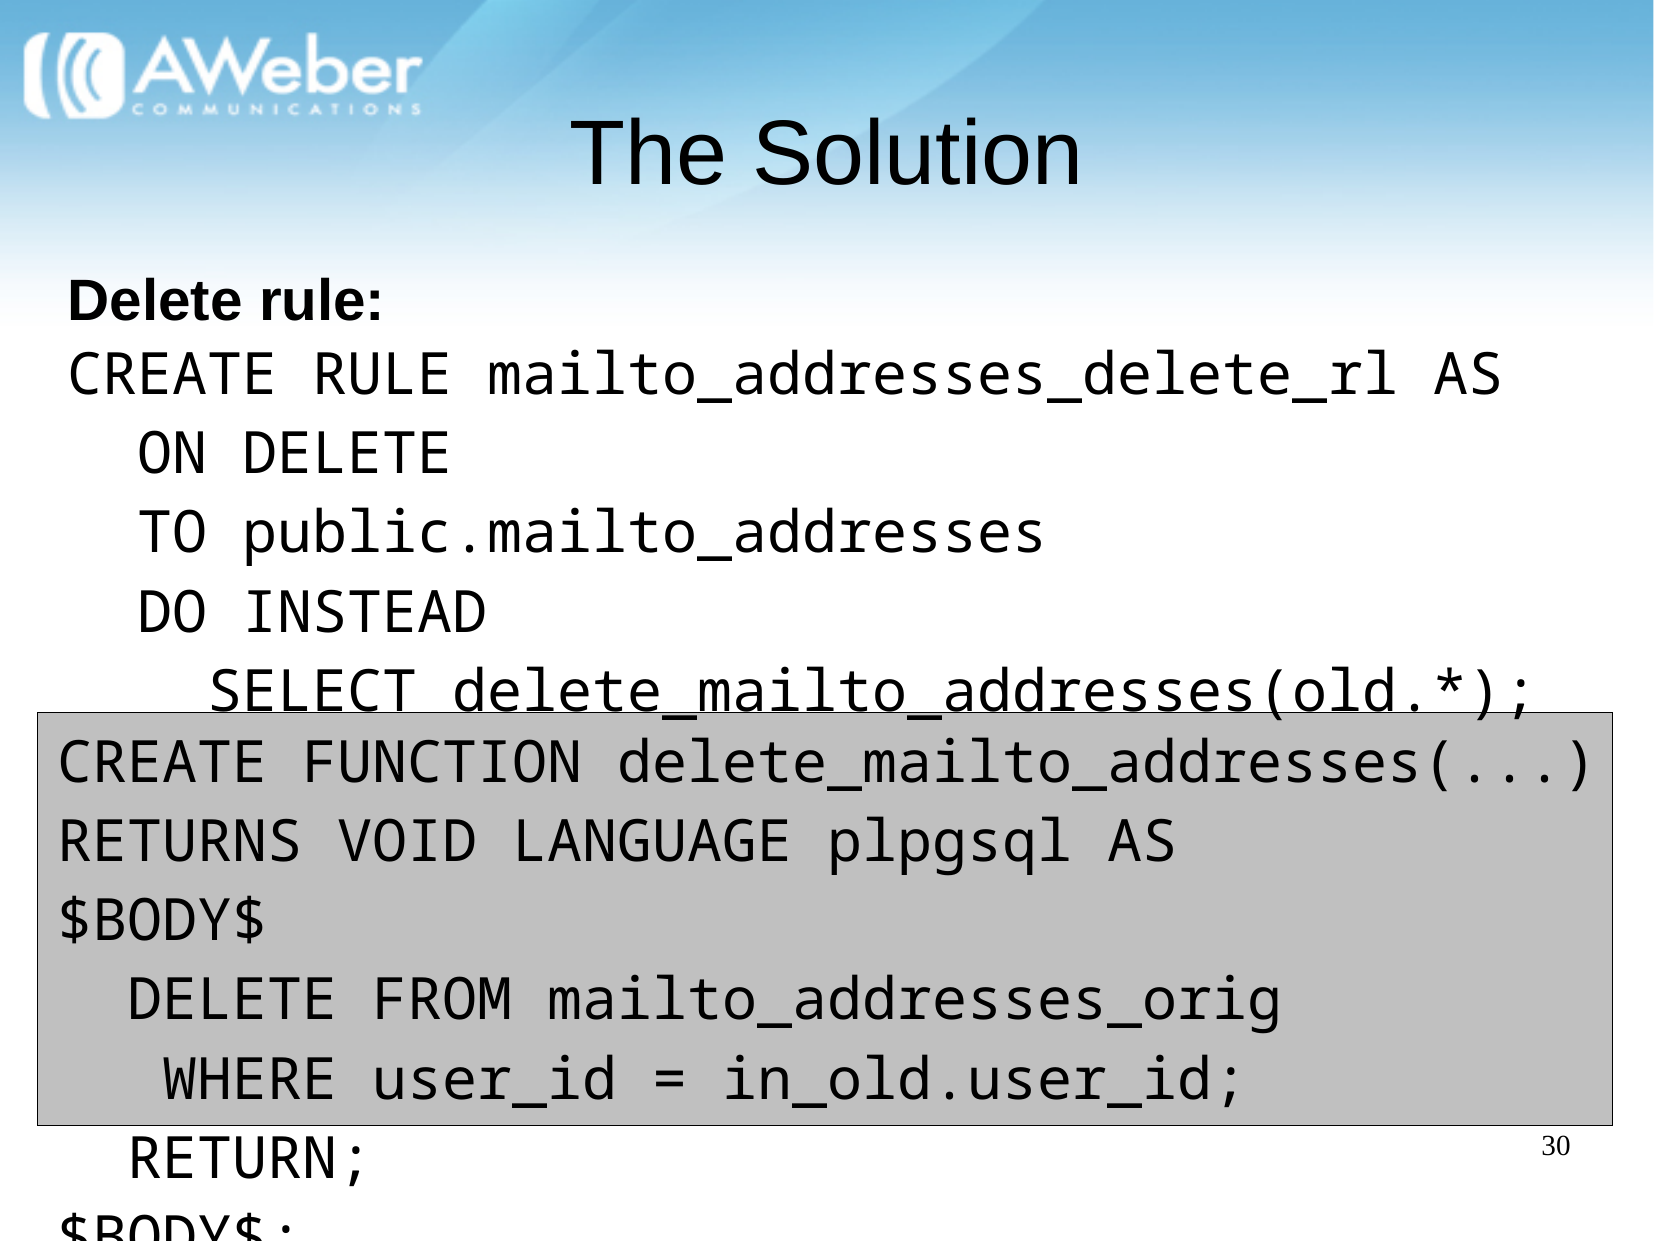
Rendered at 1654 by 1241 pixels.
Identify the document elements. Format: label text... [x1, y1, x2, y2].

text_box CREATE FUNCTION delete_mailto_addresses(...) RETURNS VOID LANGUAGE plpgsql AS $BODY$ DELETE FROM mailto_addresses_orig WHERE user_id = in_old.user_id; RETURN; $BODY$; [42, 712, 1613, 1135]
picture [0, 0, 1654, 376]
text_box Delete rule: CREATE RULE mailto_addresses_delete_rl AS ON DELETE TO public.mailto_addresses DO INSTEAD SELECT delete_mailto_addresses(old.*); [52, 259, 1554, 631]
title The Solution [82, 49, 1571, 257]
text_box [37, 712, 42, 1126]
